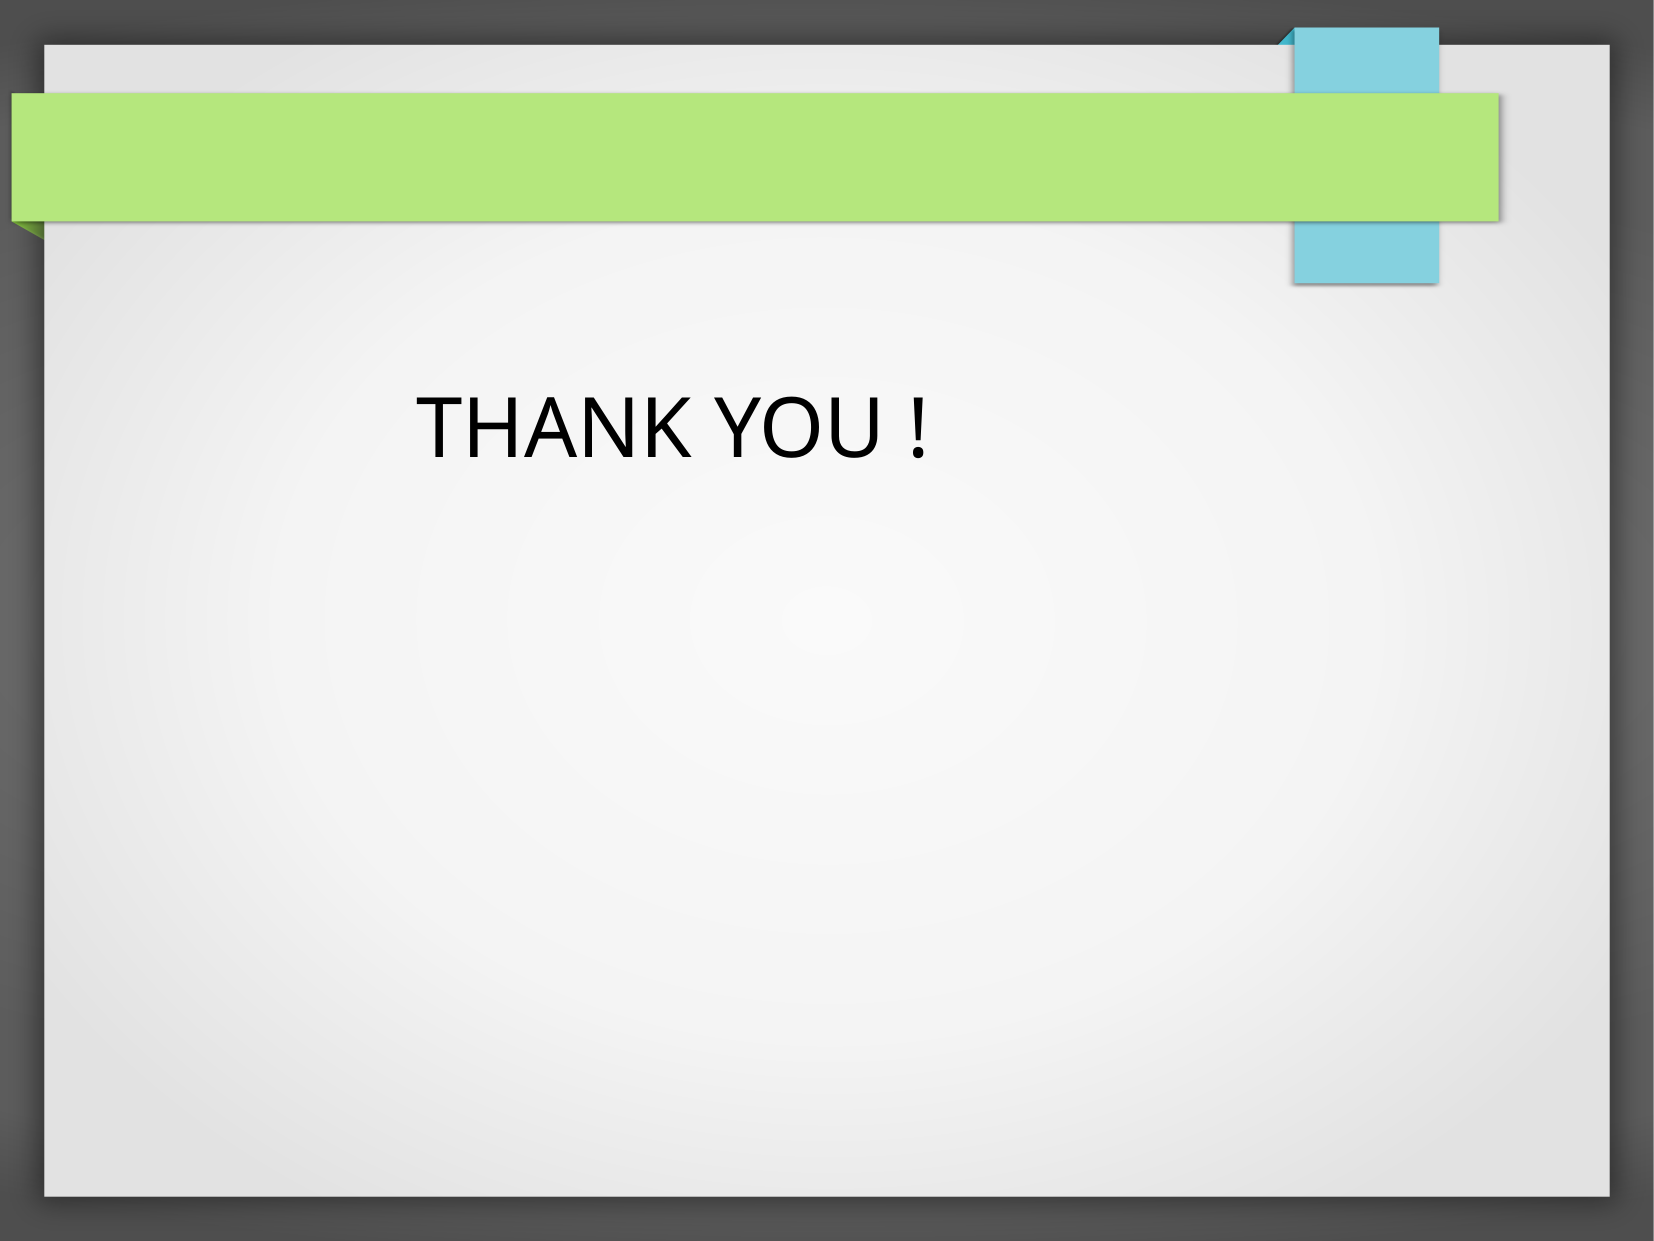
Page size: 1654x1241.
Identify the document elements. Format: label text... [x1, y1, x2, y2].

subtitle THANK YOU ! [82, 94, 1264, 643]
picture [0, 0, 1654, 1241]
